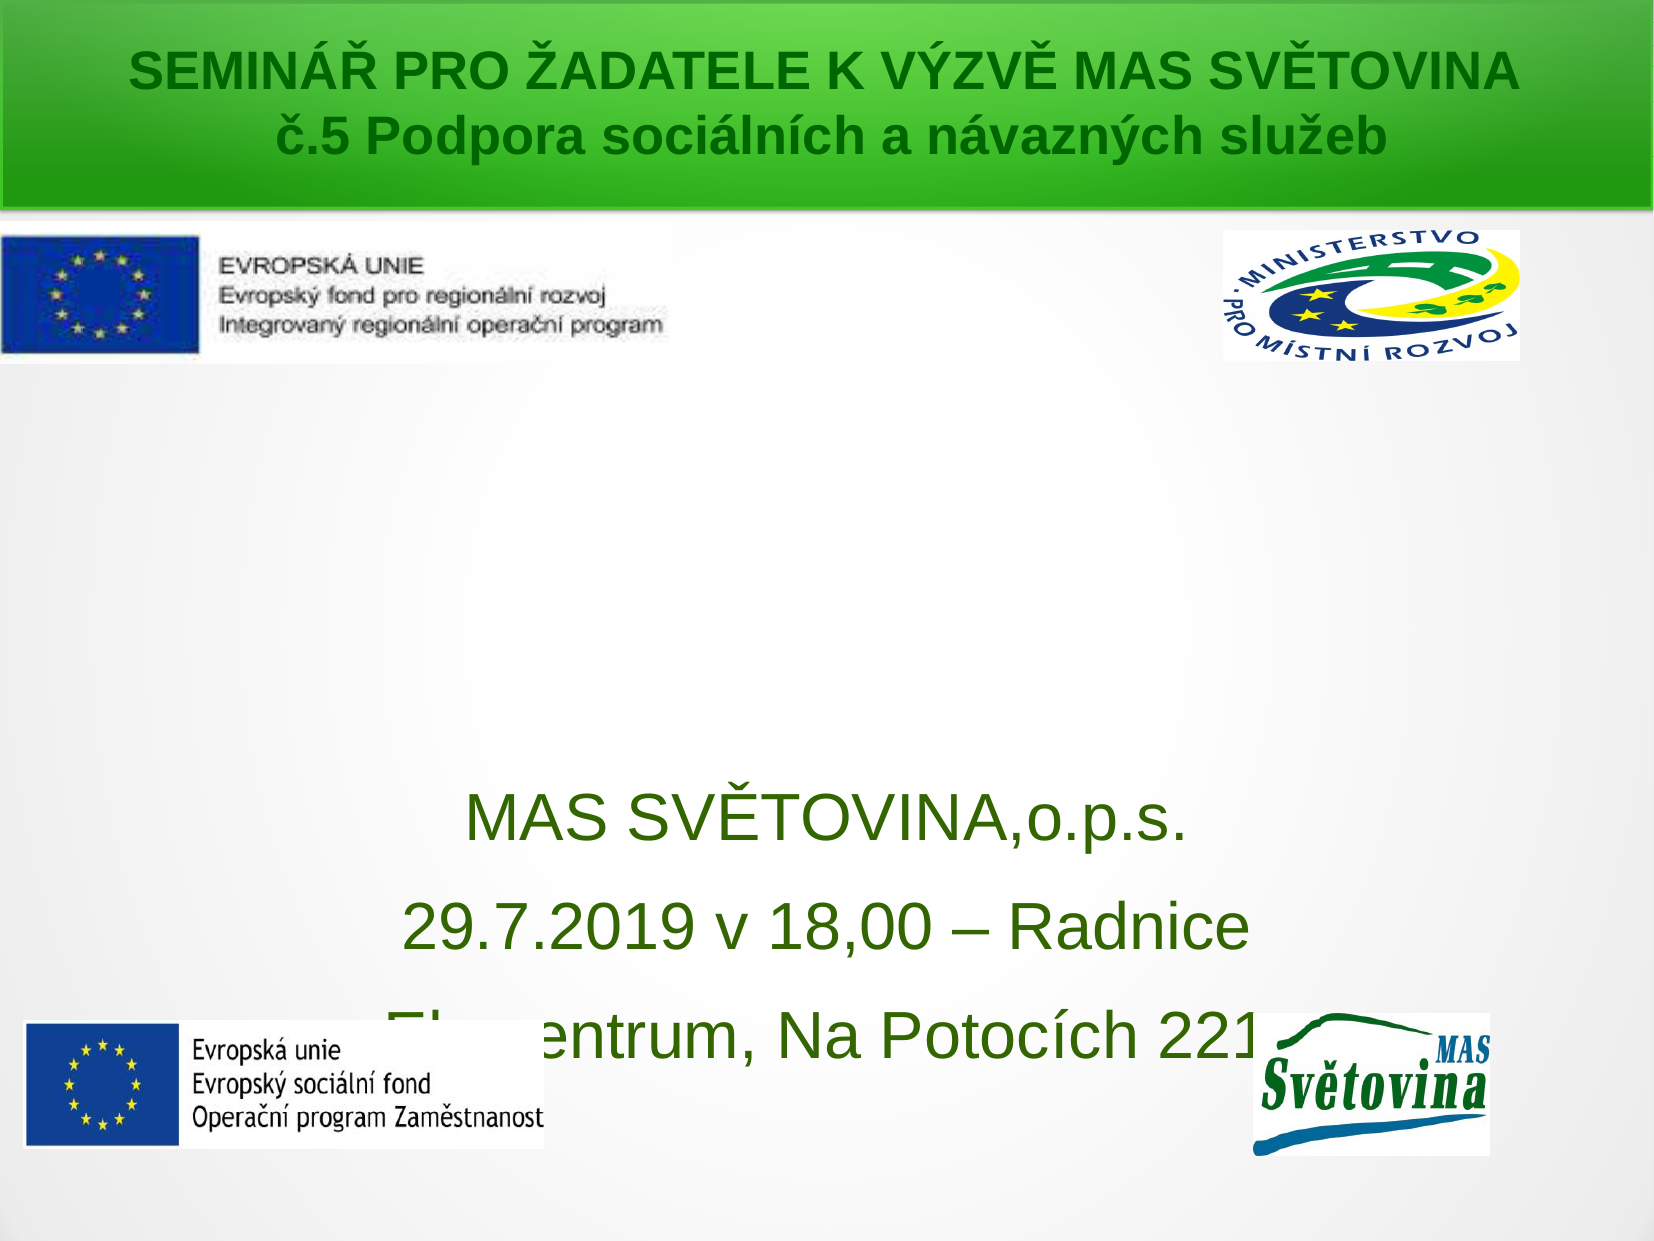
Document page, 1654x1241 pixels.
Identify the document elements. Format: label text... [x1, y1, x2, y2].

picture [1223, 230, 1520, 361]
picture [1253, 1013, 1490, 1156]
picture [0, 222, 674, 364]
picture [23, 1020, 544, 1149]
subtitle MAS SVĚTOVINA,o.p.s. 29.7.2019 v 18,00 – Radnice Ekocentrum, Na Potocích 221 [82, 226, 1571, 1099]
title SEMINÁŘ PRO ŽADATELE K VÝZVĚ MAS SVĚTOVINA č.5 Podpora sociálních a návazných služeb [0, 0, 1654, 202]
